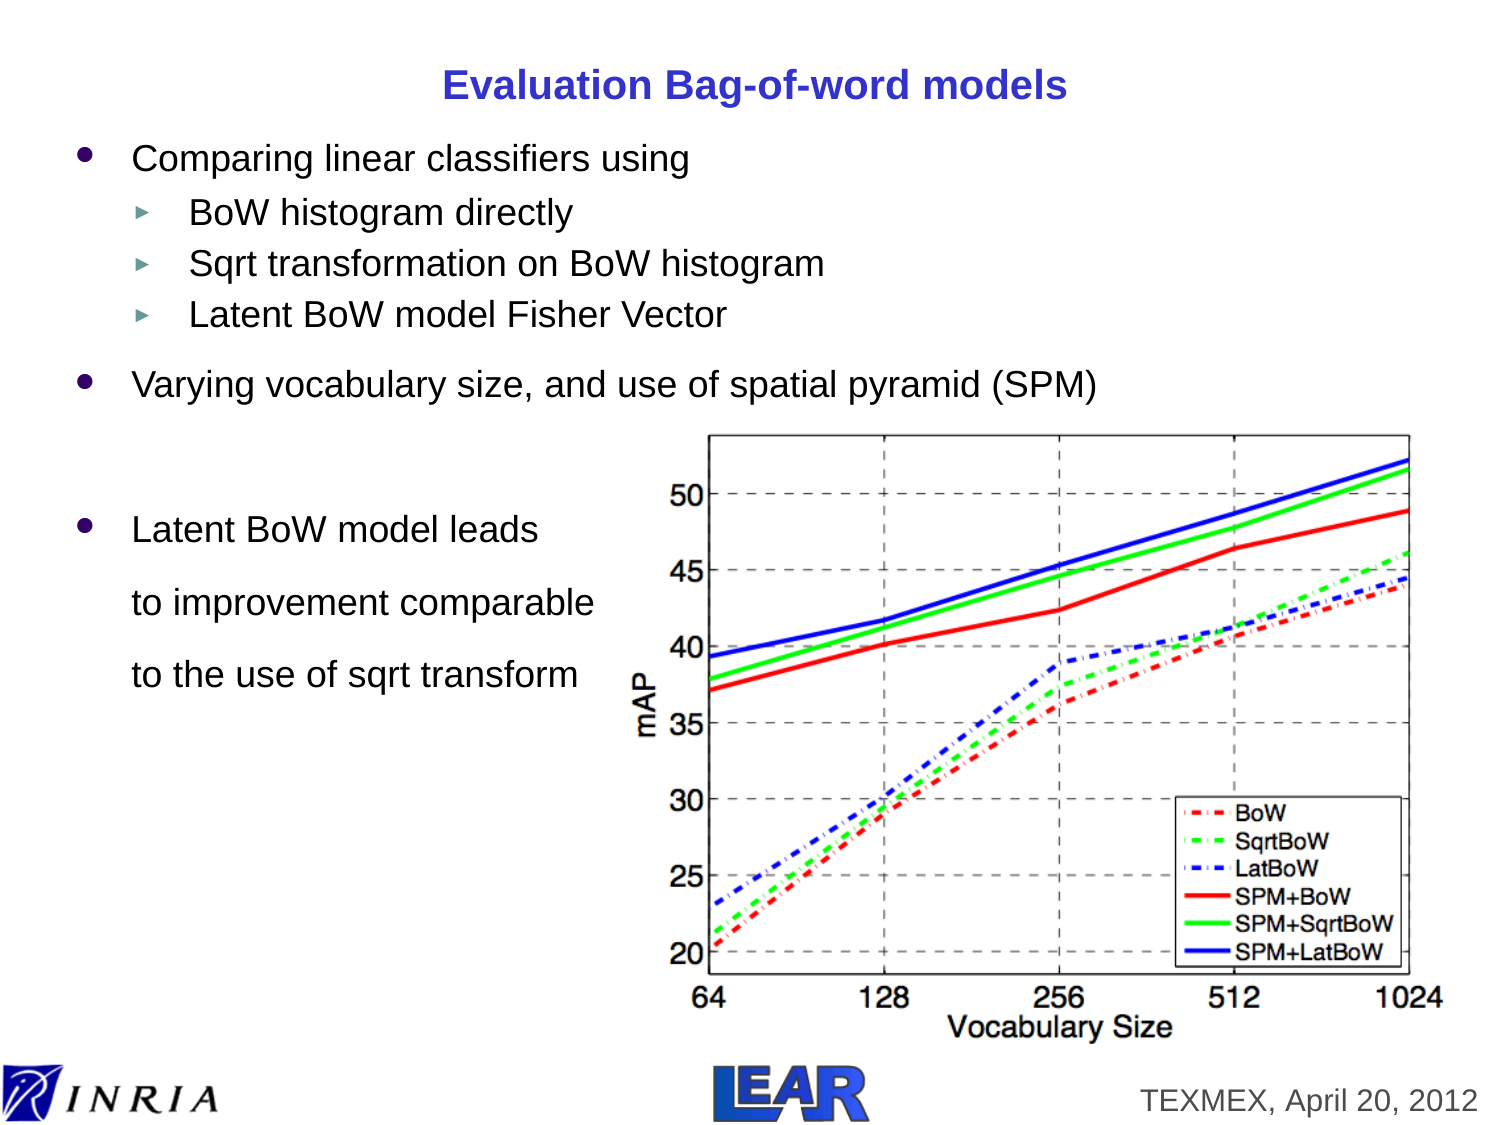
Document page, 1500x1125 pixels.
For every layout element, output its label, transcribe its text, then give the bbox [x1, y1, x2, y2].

picture [605, 412, 1468, 1062]
title Evaluation Bag-of-word models [51, 46, 1459, 123]
picture [0, 1050, 75, 1125]
list Comparing linear classifiers using BoW histogram directly Sqrt transformation on BoW histogram Latent BoW model Fisher Vector Varying vocabulary size, and use of spatial pyramid (SPM) Latent BoW model leads to improvement comparable to the use of sqrt transform [75, 137, 1425, 1125]
